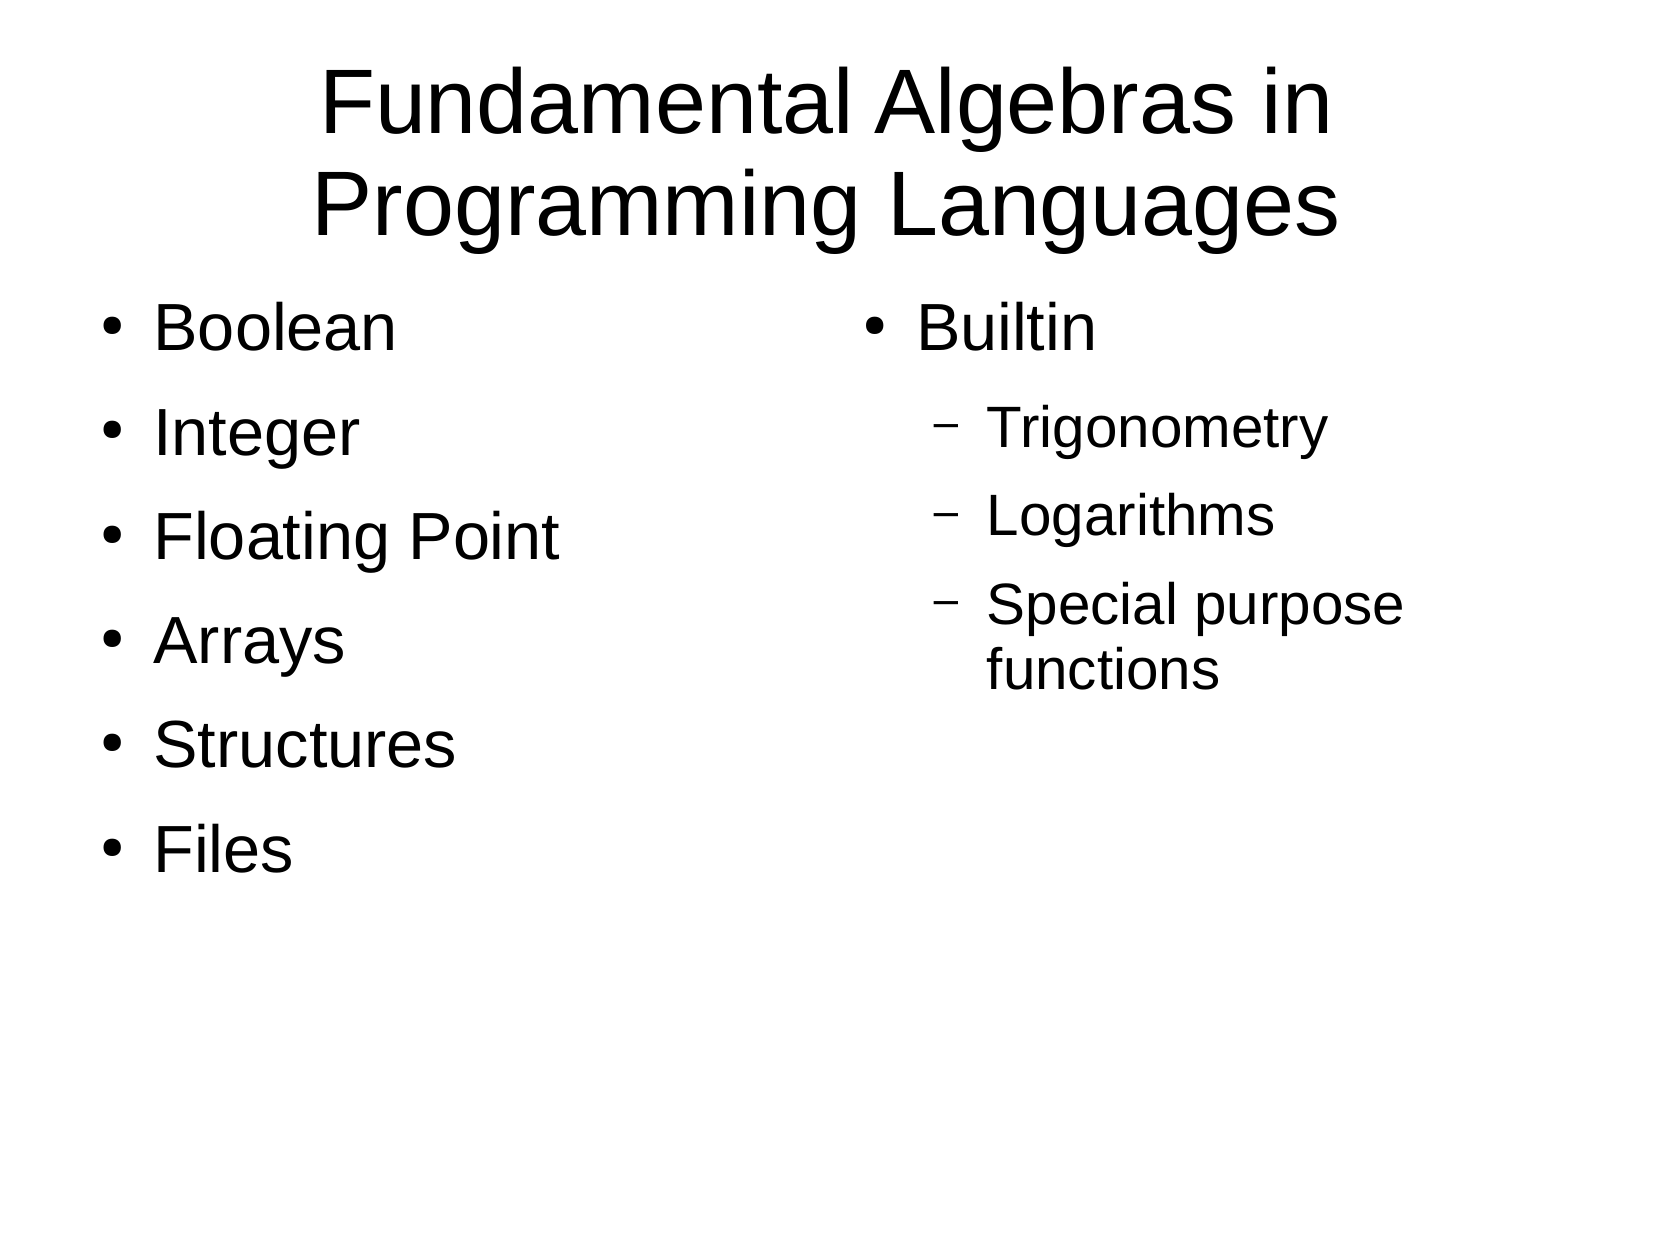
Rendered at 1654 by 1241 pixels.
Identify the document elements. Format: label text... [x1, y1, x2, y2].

title Fundamental Algebras in Programming Languages [82, 49, 1571, 257]
list Builtin Trigonometry Logarithms Special purpose functions [845, 290, 1572, 1010]
list Boolean Integer Floating Point Arrays Structures Files [82, 290, 809, 1010]
